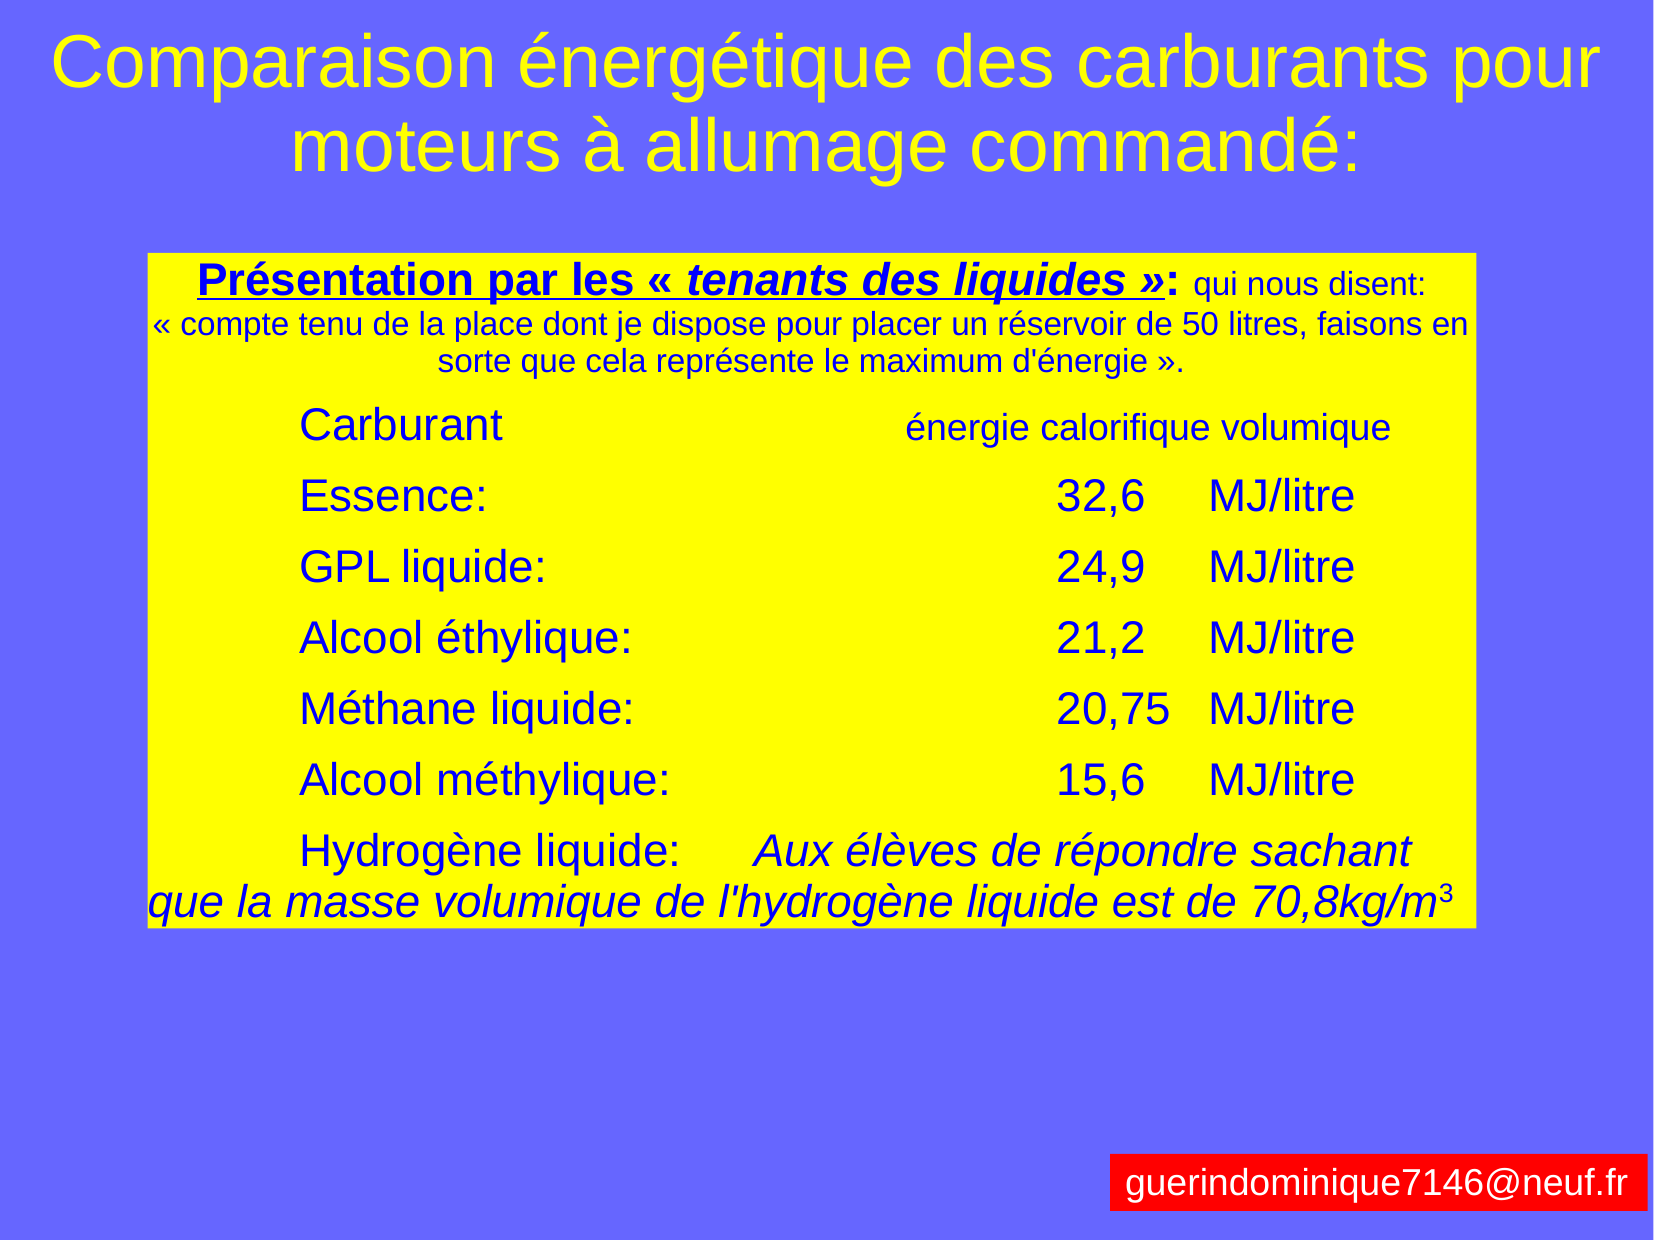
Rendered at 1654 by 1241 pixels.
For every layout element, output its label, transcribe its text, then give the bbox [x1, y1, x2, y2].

subtitle Présentation par les « tenants des liquides »: qui nous disent: « compte tenu de la place dont je dispose pour placer un réservoir de 50 litres, faisons en sorte que cela représente le maximum d'énergie ». Carburant énergie calorifique volumique Essence: 32,6 MJ/litre GPL liquide: 24,9 MJ/litre Alcool éthylique: 21,2 MJ/litre Méthane liquide: 20,75 MJ/litre Alcool méthylique: 15,6 MJ/litre Hydrogène liquide: Aux élèves de répondre sachant que la masse volumique de l'hydrogène liquide est de 70,8kg/m3 [147, 252, 1477, 929]
text_box guerindominique7146@neuf.fr [1110, 1153, 1648, 1211]
title Comparaison énergétique des carburants pour moteurs à allumage commandé: [29, 19, 1625, 188]
